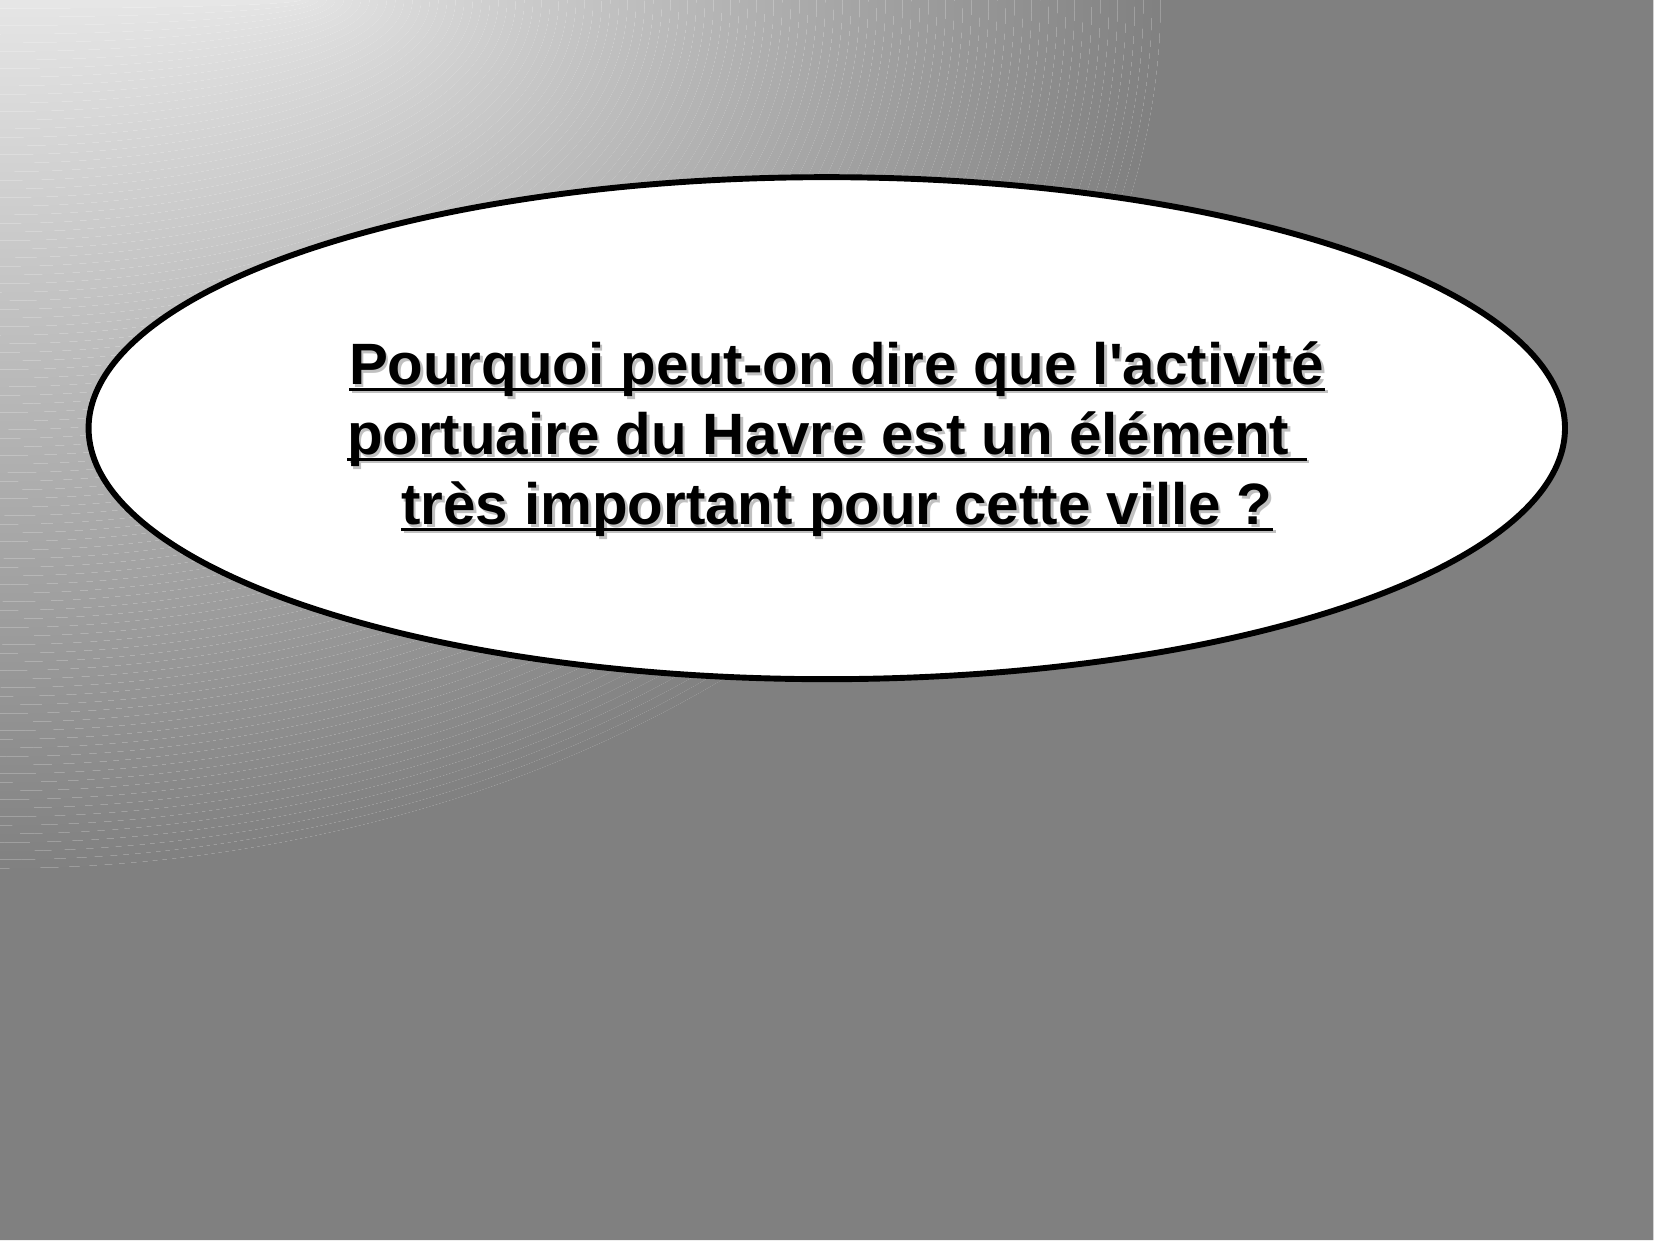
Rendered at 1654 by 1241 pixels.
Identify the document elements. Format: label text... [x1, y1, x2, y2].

text_box Pourquoi peut-on dire que l'activité portuaire du Havre est un élément très important pour cette ville ? [88, 177, 1566, 680]
